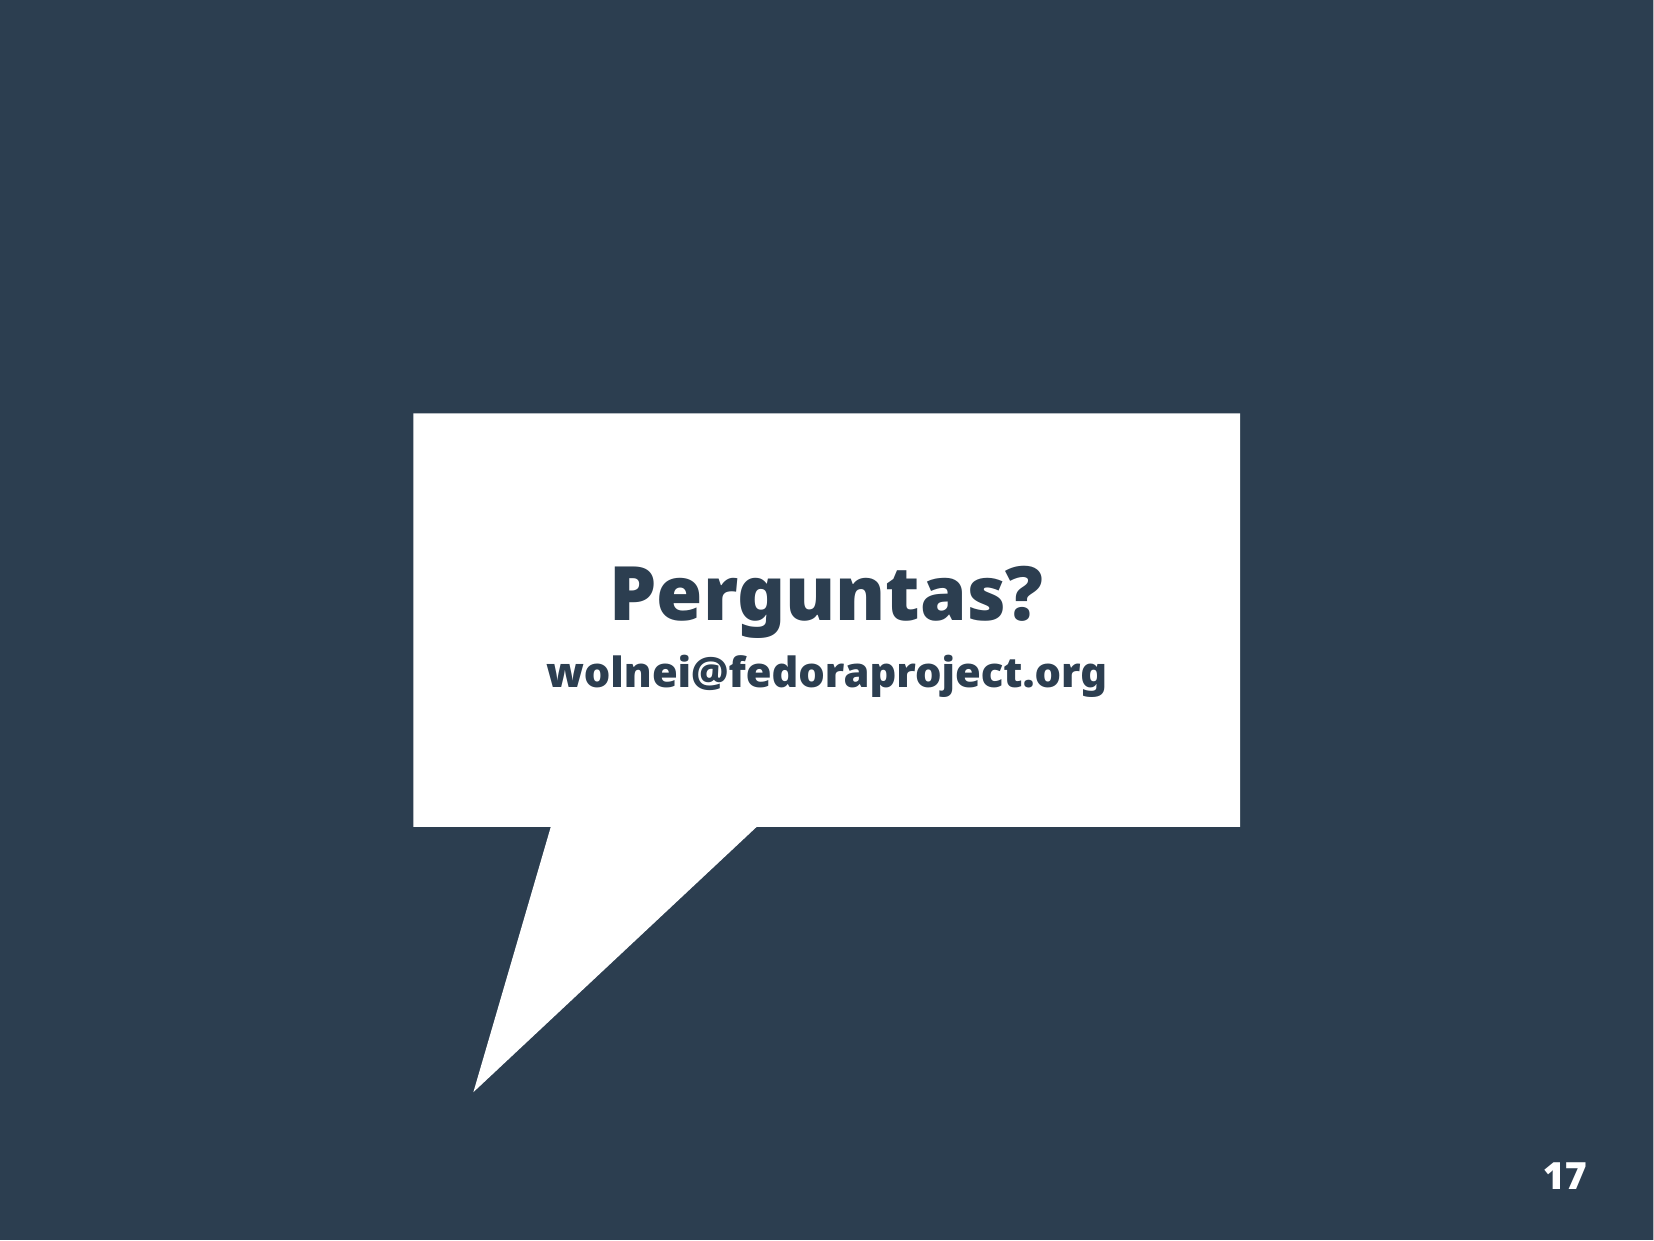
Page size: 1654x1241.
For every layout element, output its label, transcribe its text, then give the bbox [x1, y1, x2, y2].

title Perguntas? wolnei@fedoraproject.org [442, 442, 1211, 798]
